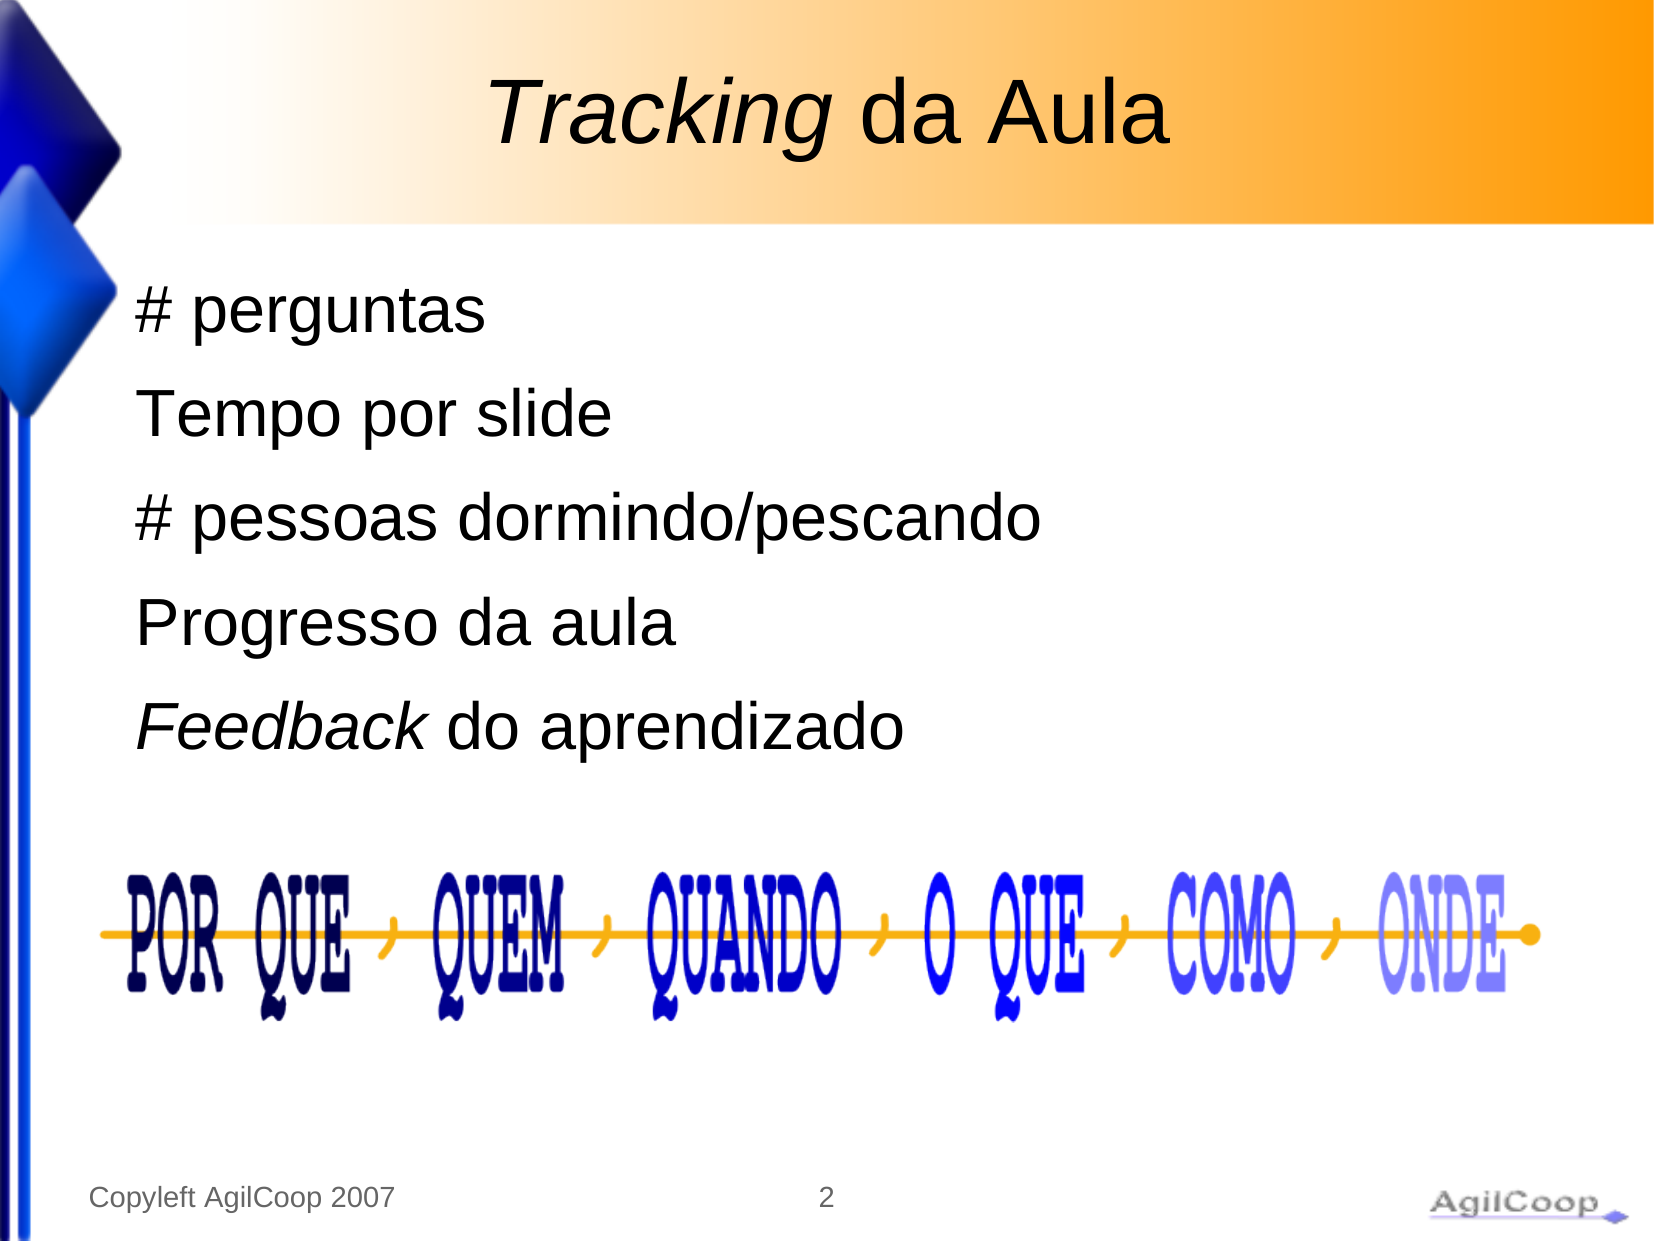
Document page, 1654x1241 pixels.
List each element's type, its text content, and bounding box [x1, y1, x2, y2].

picture [0, 0, 1654, 1241]
list # perguntas Tempo por slide # pessoas dormindo/pescando Progresso da aula Feedback do aprendizado [118, 271, 1607, 1152]
title Tracking da Aula [82, 8, 1571, 216]
